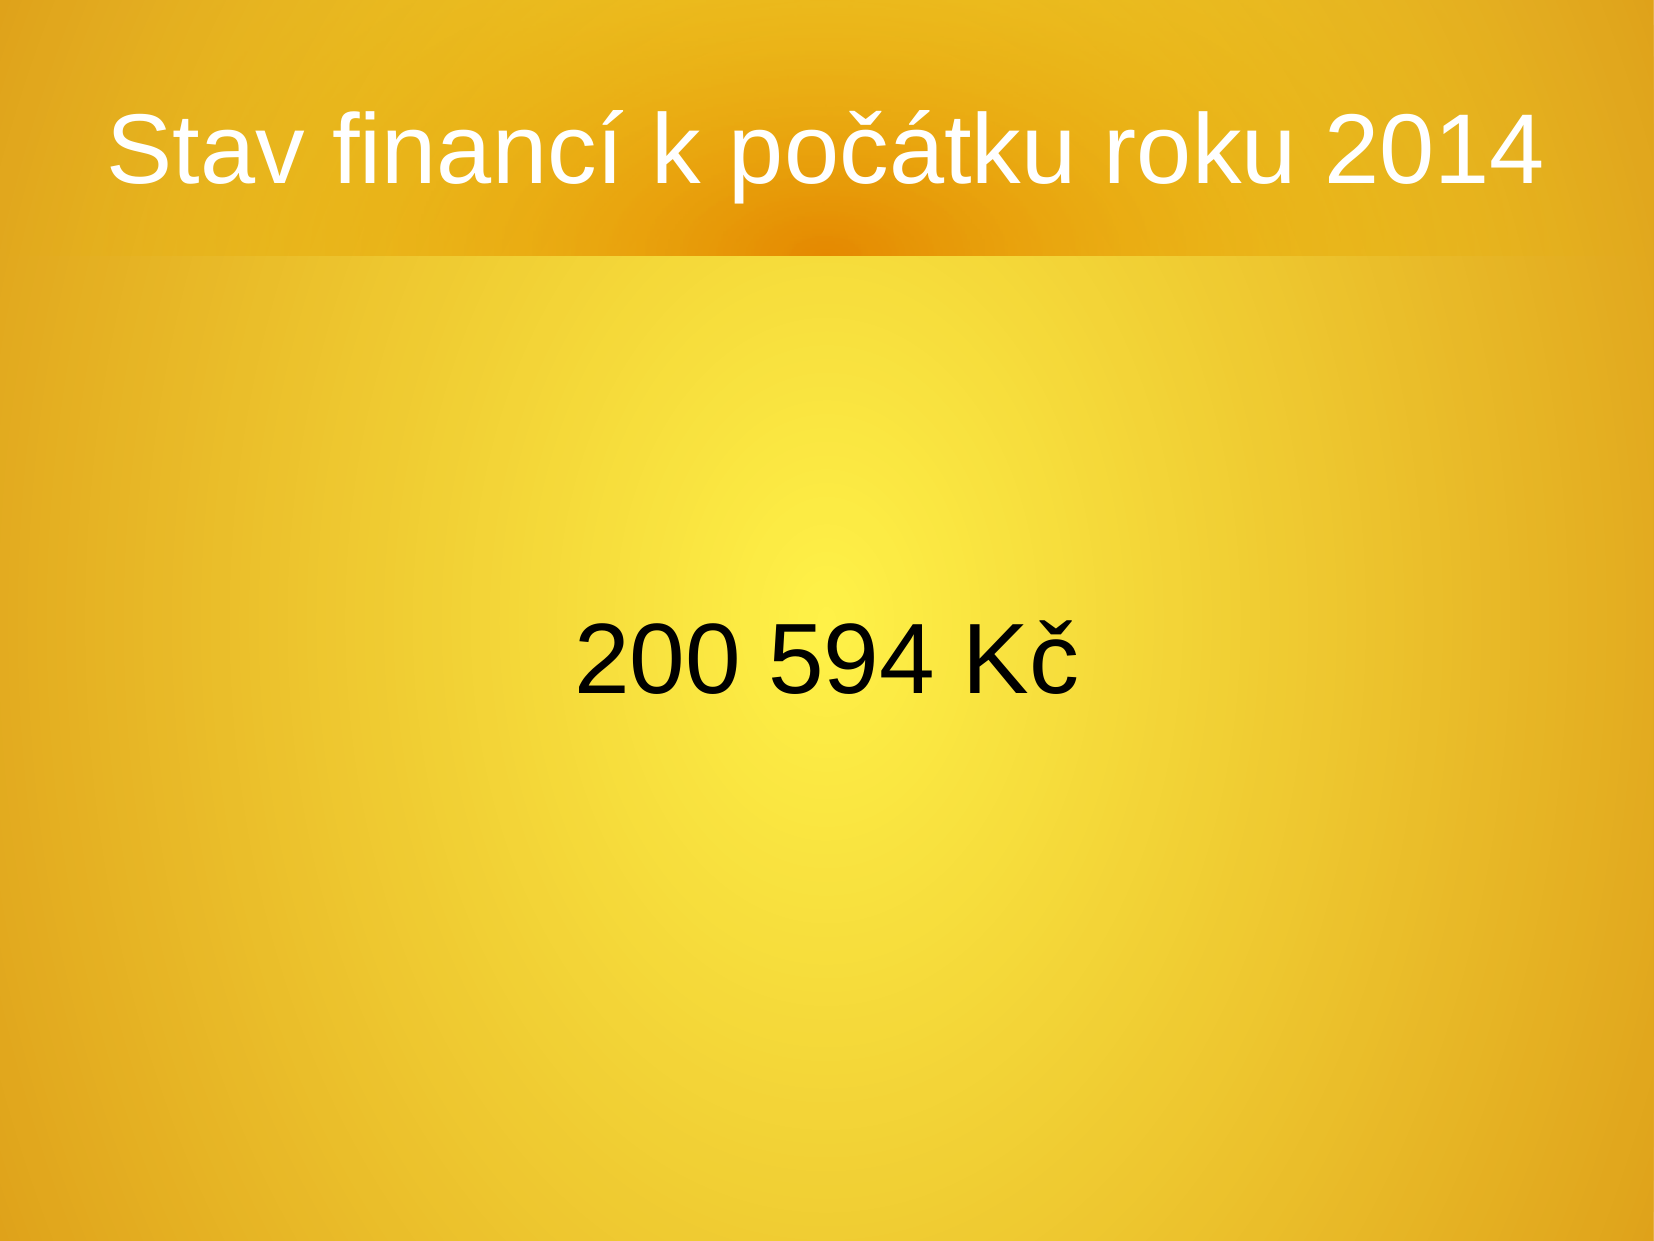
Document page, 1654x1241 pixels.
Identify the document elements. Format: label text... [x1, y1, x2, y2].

subtitle 200 594 Kč [82, 299, 1571, 1019]
title Stav financí k počátku roku 2014 [82, 47, 1571, 252]
